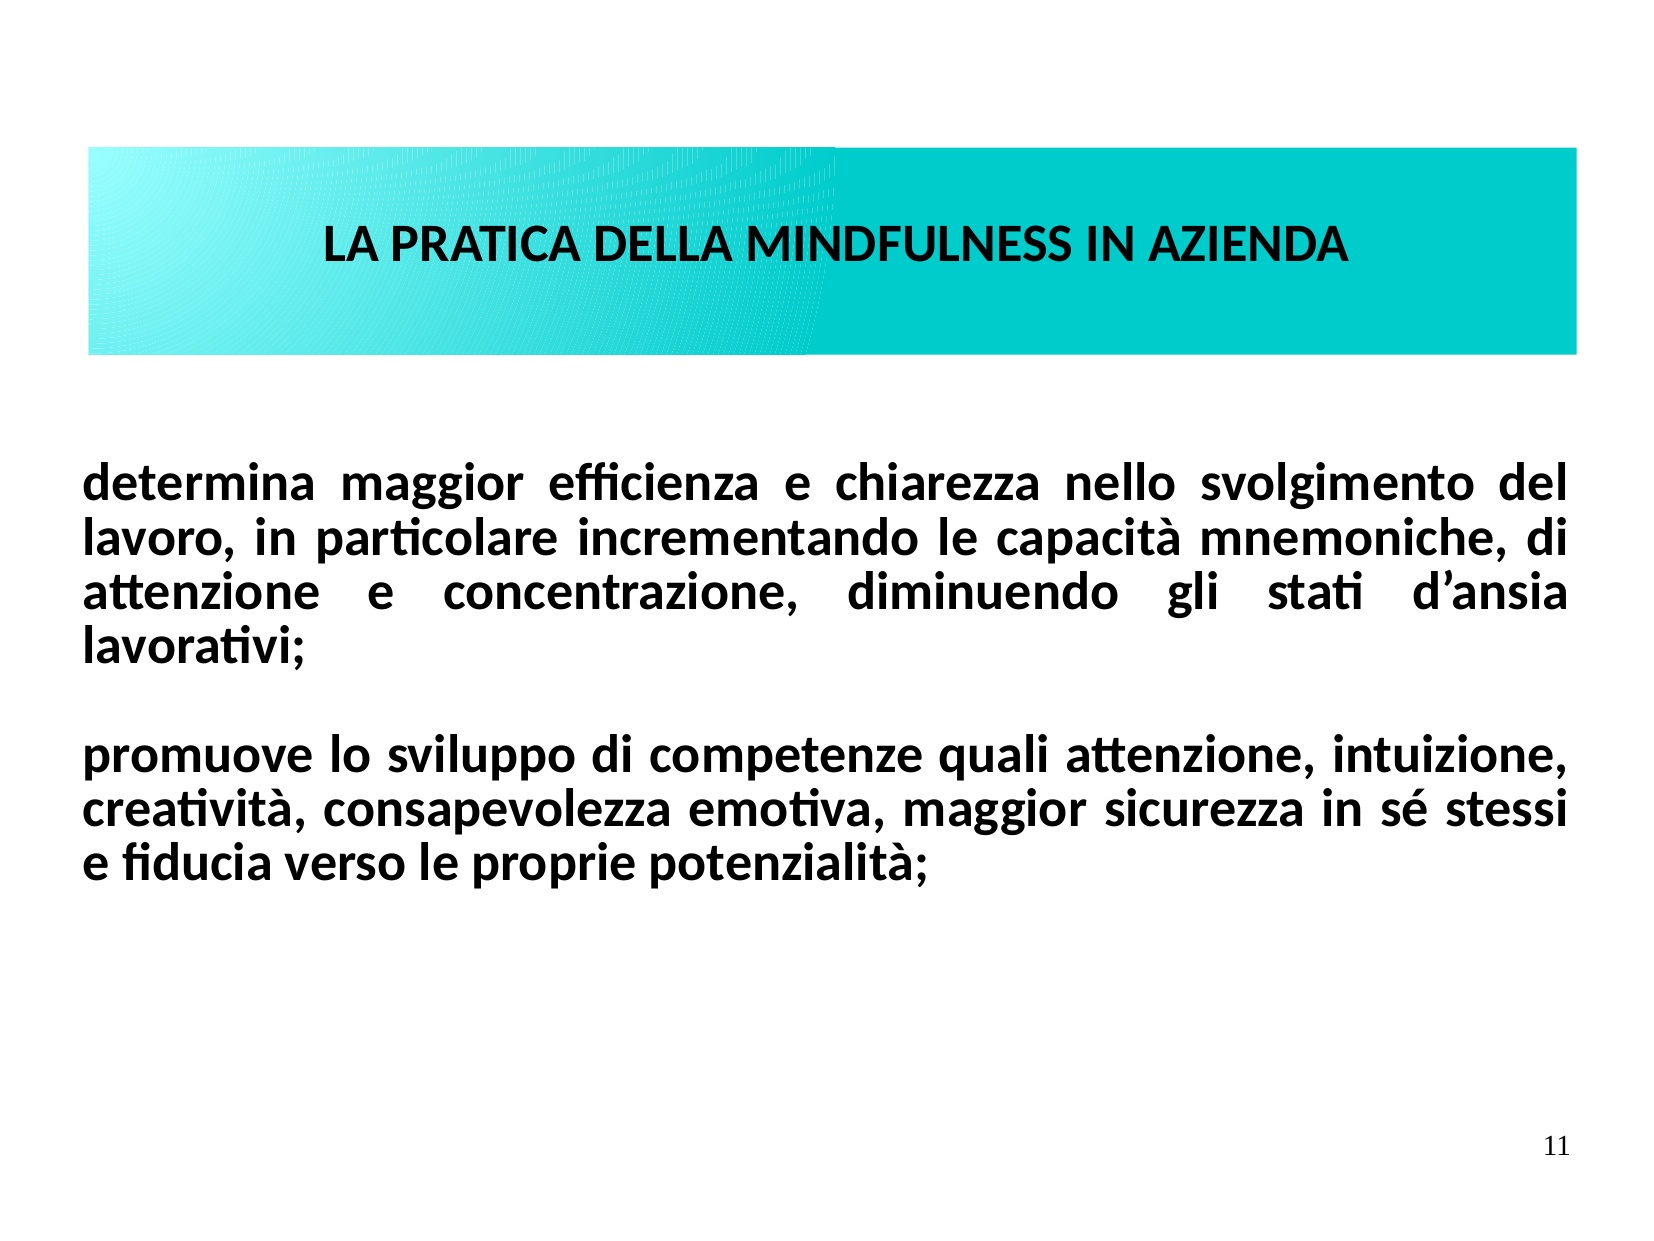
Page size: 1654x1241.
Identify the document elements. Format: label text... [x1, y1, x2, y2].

subtitle determina maggior efficienza e chiarezza nello svolgimento del lavoro, in particolare incrementando le capacità mnemoniche, di attenzione e concentrazione, diminuendo gli stati d’ansia lavorativi; promuove lo sviluppo di competenze quali attenzione, intuizione, creatività, consapevolezza emotiva, maggior sicurezza in sé stessi e fiducia verso le proprie potenzialità; [82, 240, 1571, 1060]
title LA PRATICA DELLA MINDFULNESS IN AZIENDA [88, 147, 1577, 355]
